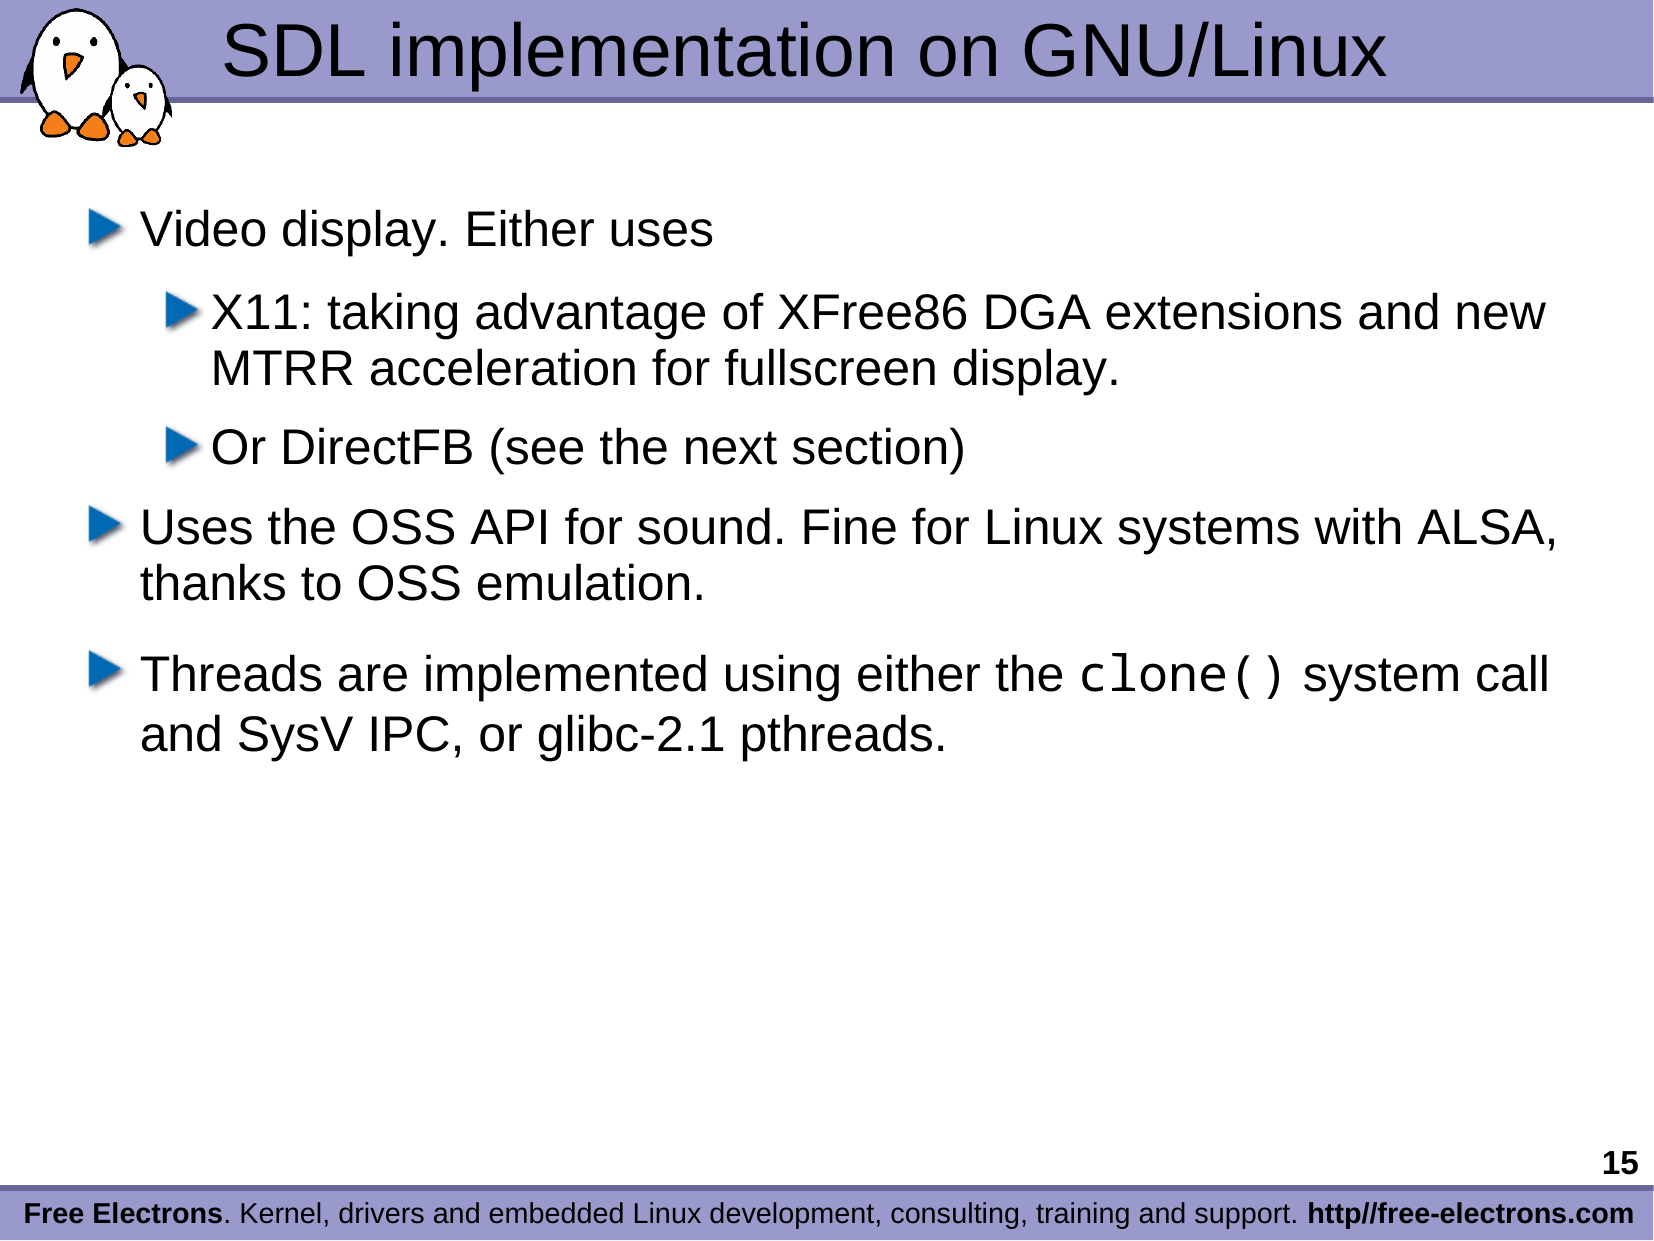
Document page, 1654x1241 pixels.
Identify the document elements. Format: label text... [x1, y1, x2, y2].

title SDL implementation on GNU/Linux [60, 0, 1551, 101]
list Video display. Either uses X11: taking advantage of XFree86 DGA extensions and new MTRR acceleration for fullscreen display. Or DirectFB (see the next section) Uses the OSS API for sound. Fine for Linux systems with ALSA, thanks to OSS emulation. Threads are implemented using either the clone() system call and SysV IPC, or glibc-2.1 pthreads. [68, 201, 1592, 1118]
picture [20, 8, 172, 147]
